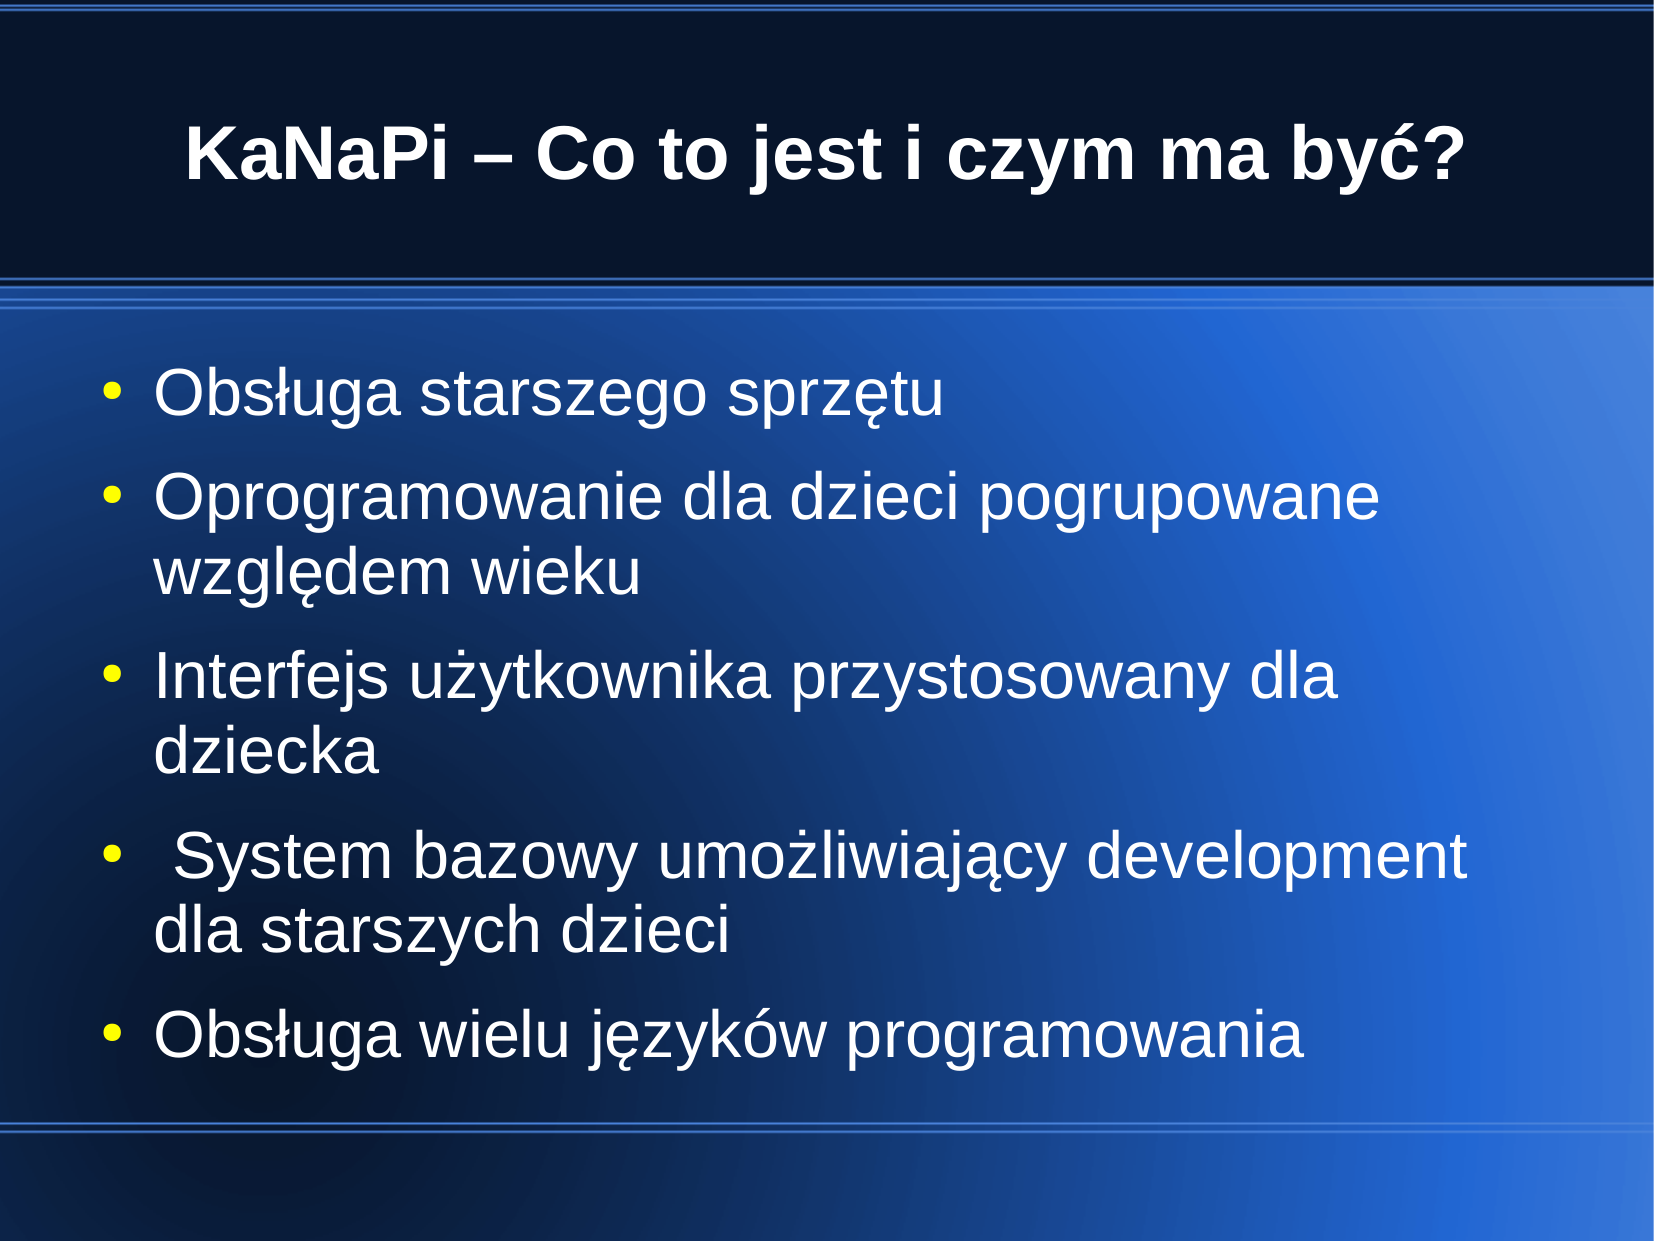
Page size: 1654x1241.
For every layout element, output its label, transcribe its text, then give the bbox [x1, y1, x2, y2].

picture [0, 0, 1654, 1241]
title KaNaPi – Co to jest i czym ma być? [82, 49, 1571, 257]
list Obsługa starszego sprzętu Oprogramowanie dla dzieci pogrupowane względem wieku Interfejs użytkownika przystosowany dla dziecka System bazowy umożliwiający development dla starszych dzieci Obsługa wielu języków programowania [82, 355, 1571, 1075]
